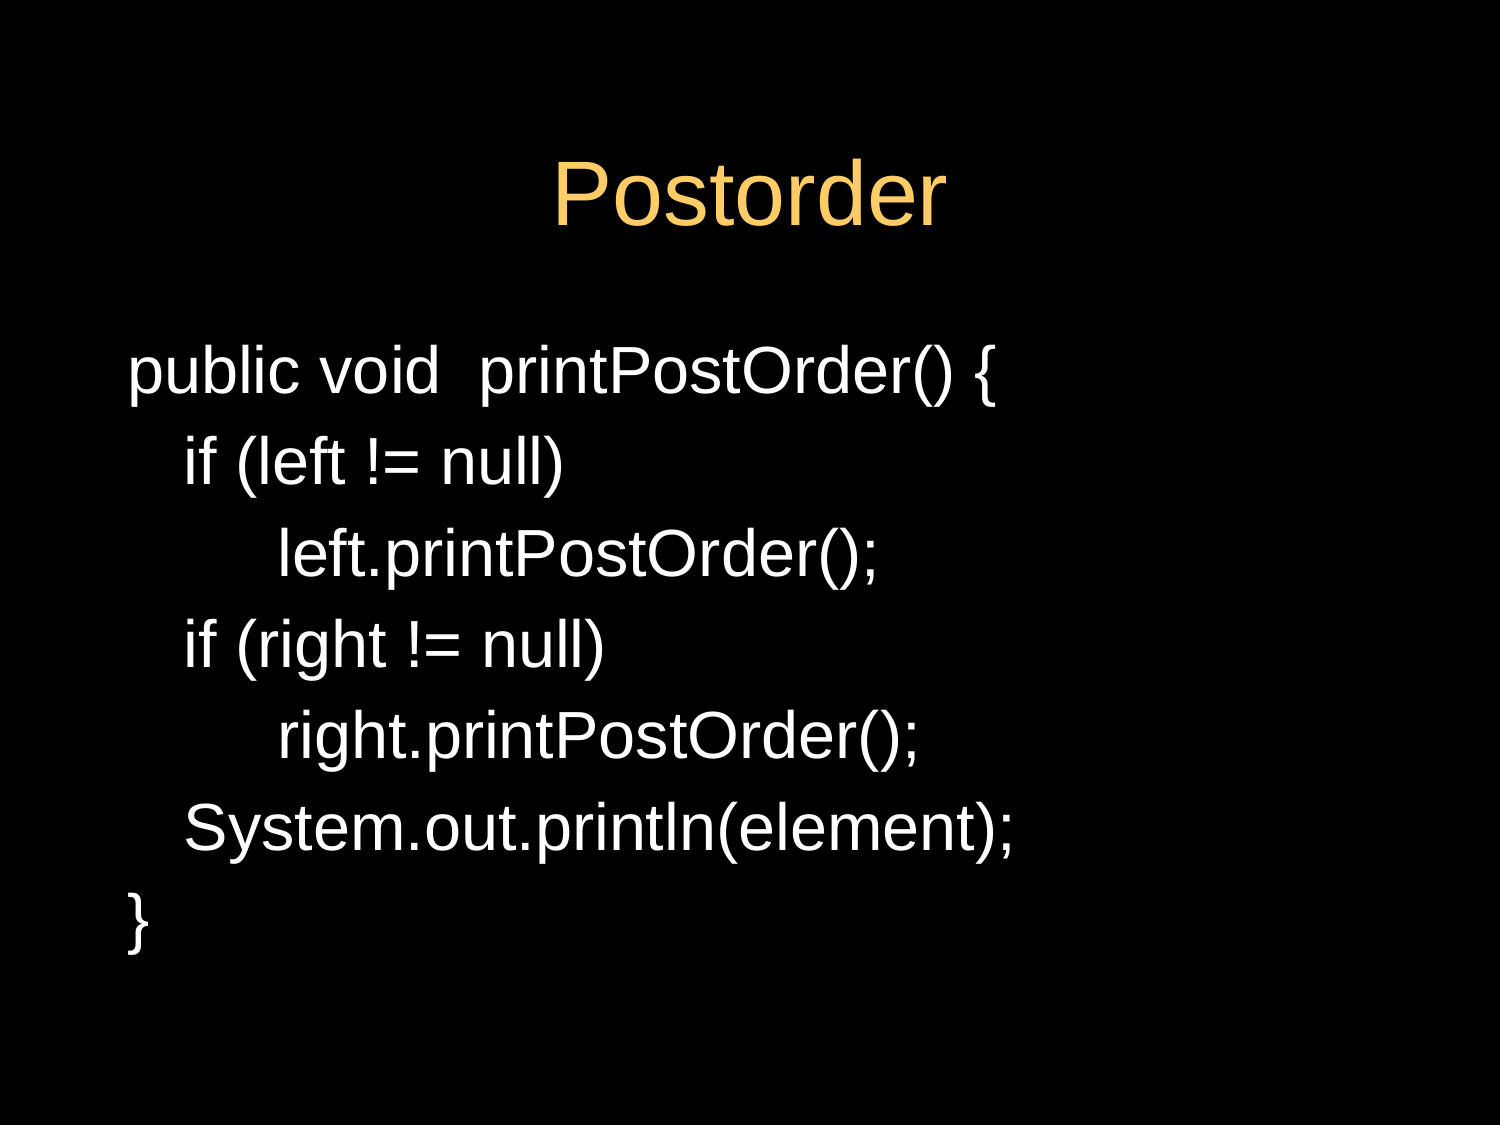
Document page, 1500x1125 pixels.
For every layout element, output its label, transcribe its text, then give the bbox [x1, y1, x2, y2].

title Postorder [112, 99, 1388, 288]
list public void printPostOrder() { if (left != null) left.printPostOrder(); if (right != null) right.printPostOrder(); System.out.println(element); } [112, 324, 1388, 1001]
